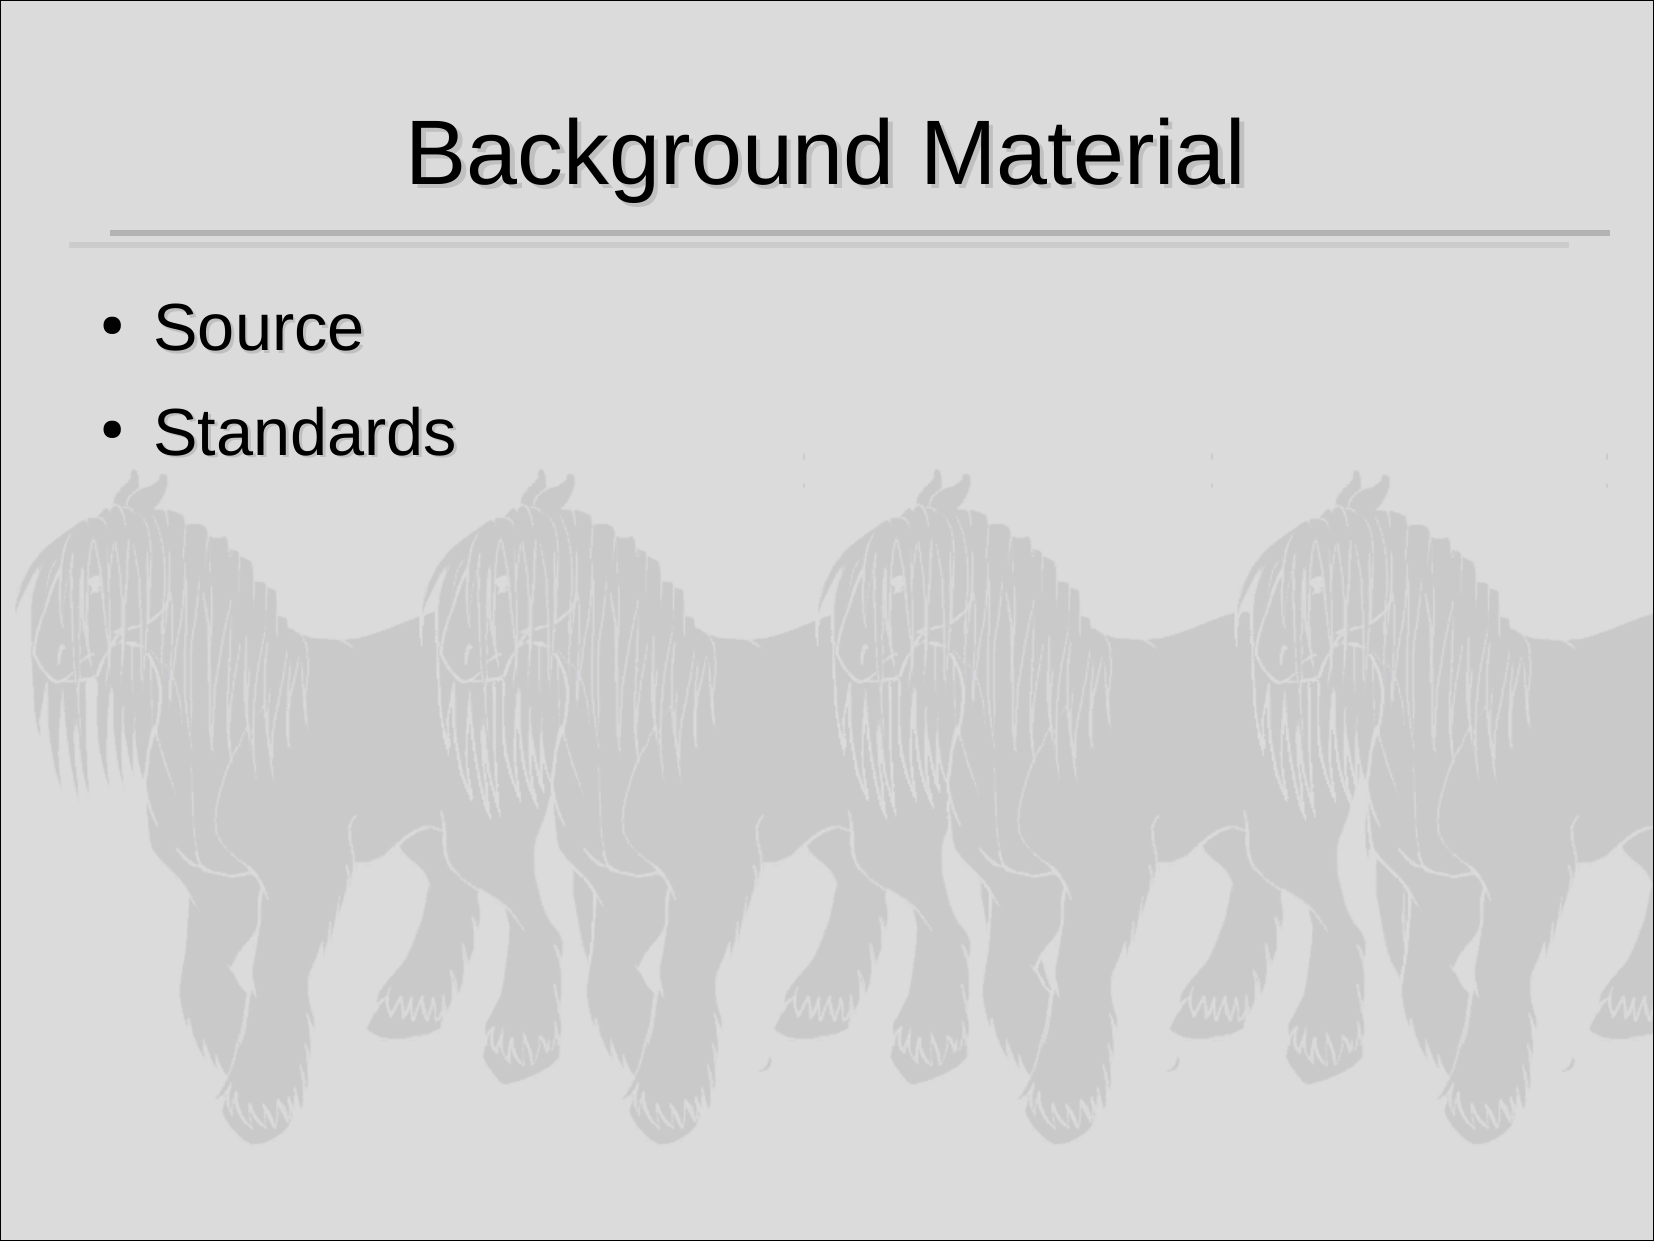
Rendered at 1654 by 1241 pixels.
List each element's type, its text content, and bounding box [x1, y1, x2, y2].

title Background Material [82, 49, 1571, 257]
list Source Standards [82, 290, 1571, 1109]
